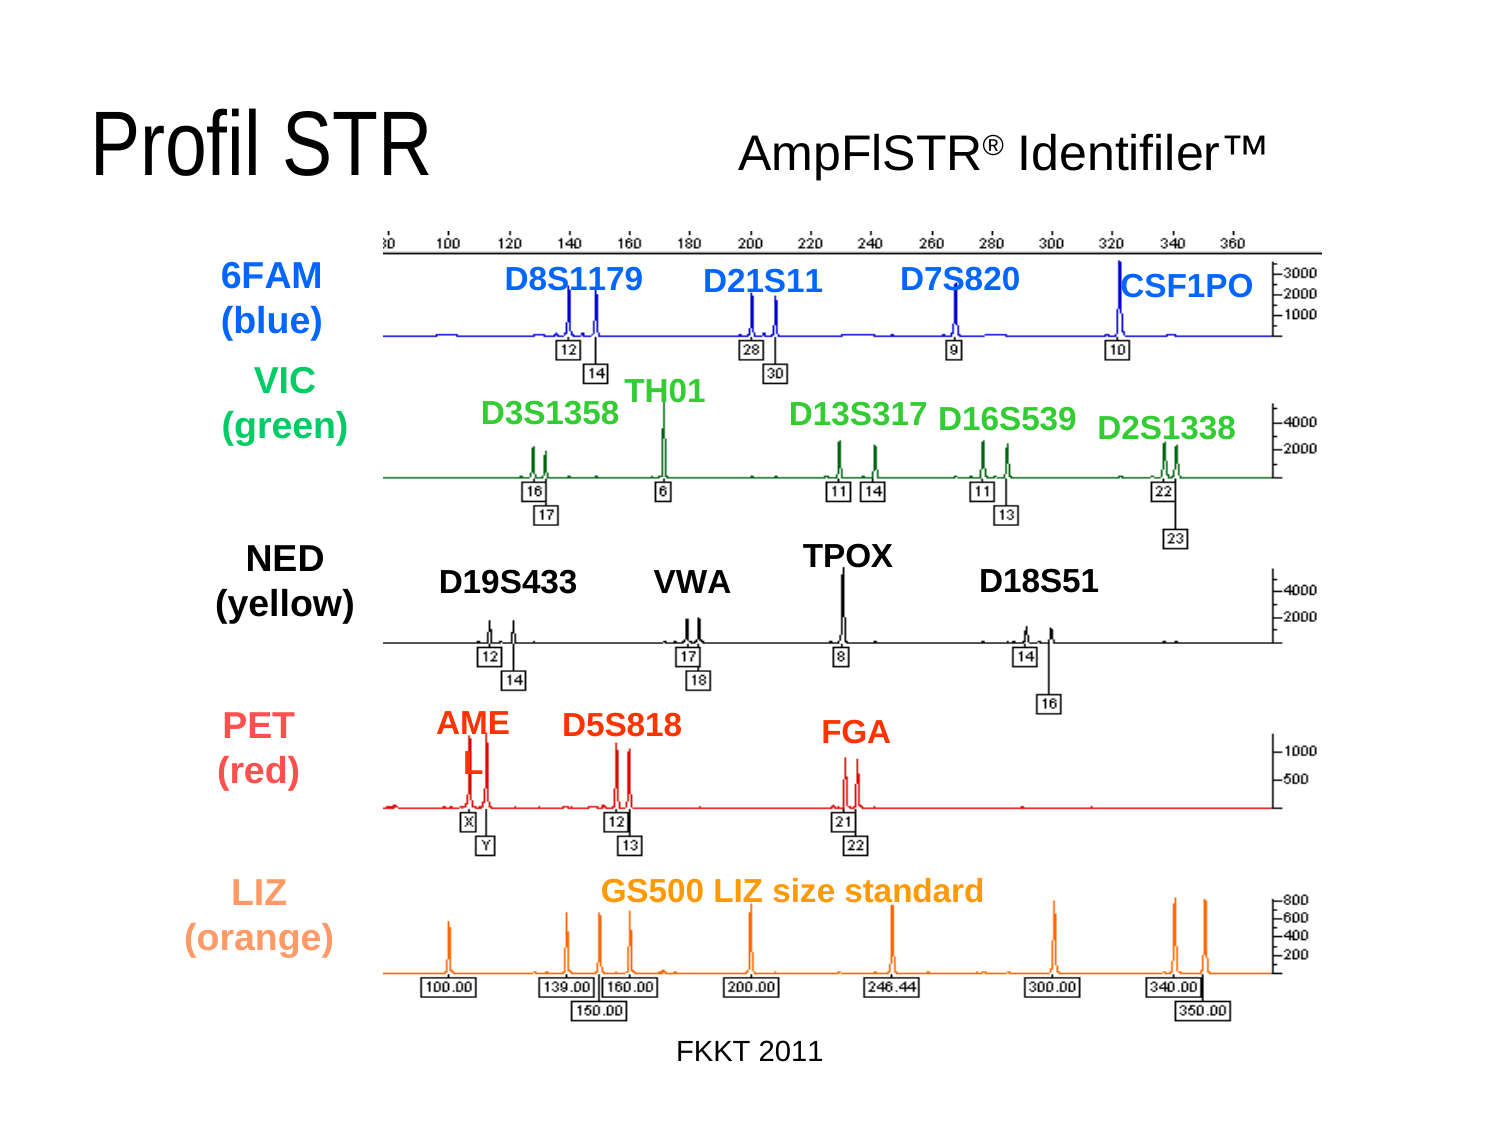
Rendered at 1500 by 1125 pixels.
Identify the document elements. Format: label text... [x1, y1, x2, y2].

text_box D13S317 [750, 384, 966, 441]
text_box D19S433 [400, 553, 585, 609]
text_box TPOX [740, 526, 957, 583]
text_box VWA [585, 553, 801, 609]
text_box D2S1338 [1058, 398, 1275, 454]
chart [383, 233, 1322, 1029]
text_box D5S818 [514, 695, 730, 752]
text_box NED (yellow) [185, 526, 385, 632]
text_box D21S11 [655, 251, 872, 307]
text_box D18S51 [931, 551, 1148, 607]
text_box D8S1179 [466, 249, 682, 305]
text_box CSF1PO [1079, 256, 1295, 312]
text_box D16S539 [899, 389, 1116, 446]
text_box D3S1358 [442, 383, 658, 439]
text_box PET (red) [172, 693, 345, 799]
text_box D7S820 [852, 249, 1069, 305]
text_box 6FAM (blue) [185, 243, 358, 349]
text_box GS500 LIZ size standard [539, 861, 1047, 917]
text_box AMEL [415, 693, 531, 789]
text_box VIC (green) [199, 347, 371, 454]
title Profil STR [75, 45, 1426, 233]
text_box FKKT 2011 [512, 1029, 988, 1103]
text_box LIZ (orange) [159, 860, 359, 967]
text_box FGA [748, 702, 965, 758]
text_box TH01 [557, 362, 773, 418]
